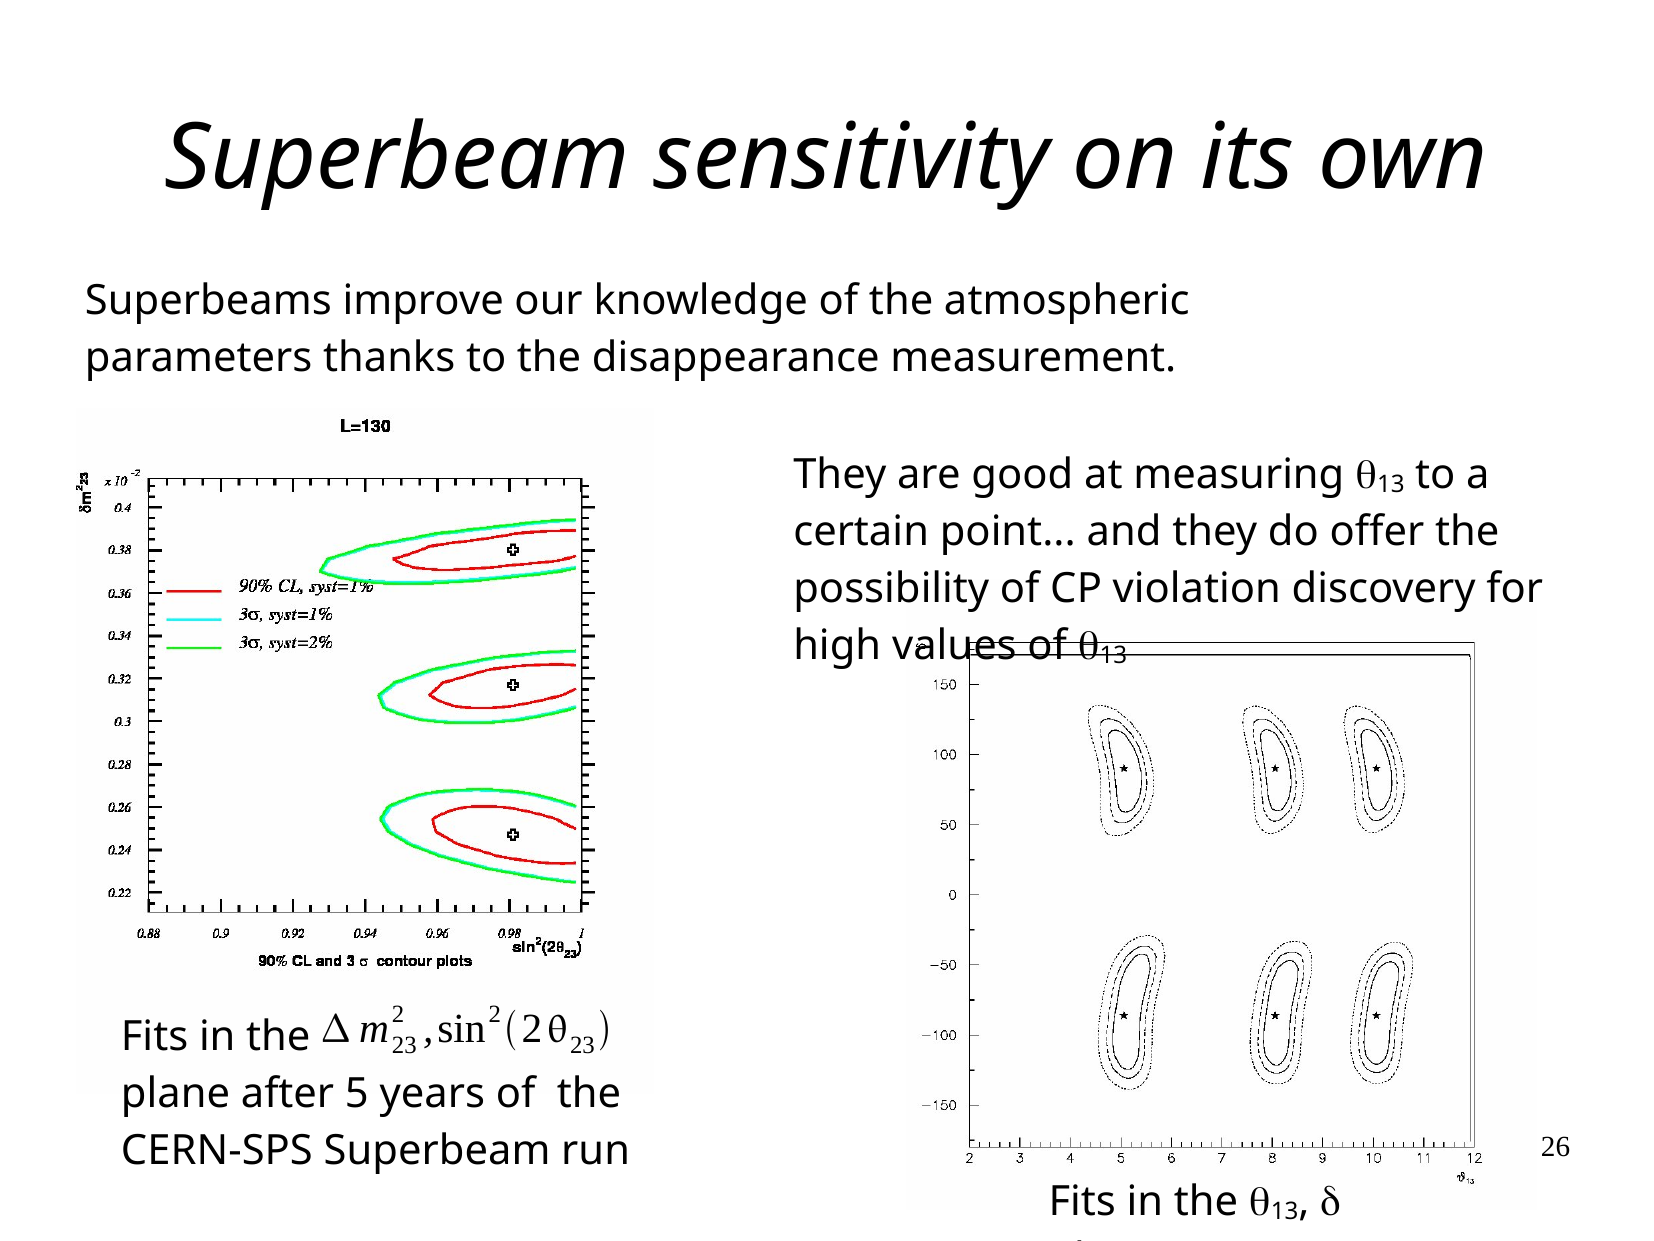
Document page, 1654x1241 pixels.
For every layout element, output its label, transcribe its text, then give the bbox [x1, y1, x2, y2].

picture [1083, 636, 1093, 644]
text_box Fits in the q13, d plane [1033, 1163, 1472, 1241]
picture [906, 636, 1537, 1210]
picture [979, 639, 991, 646]
picture [919, 648, 929, 656]
text_box They are good at measuring q13 to a certain point... and they do offer the possibility of CP violation discovery for high values of q13 [778, 436, 1641, 636]
text_box Superbeams improve our knowledge of the atmospheric parameters thanks to the disappearance measurement. [70, 262, 1230, 378]
title Superbeam sensitivity on its own [82, 56, 1571, 250]
picture [76, 408, 654, 1094]
picture [1033, 639, 1046, 656]
chart [315, 998, 617, 1060]
picture [1083, 645, 1093, 658]
text_box Fits in the plane after 5 years of the CERN-SPS Superbeam run [106, 998, 680, 1164]
